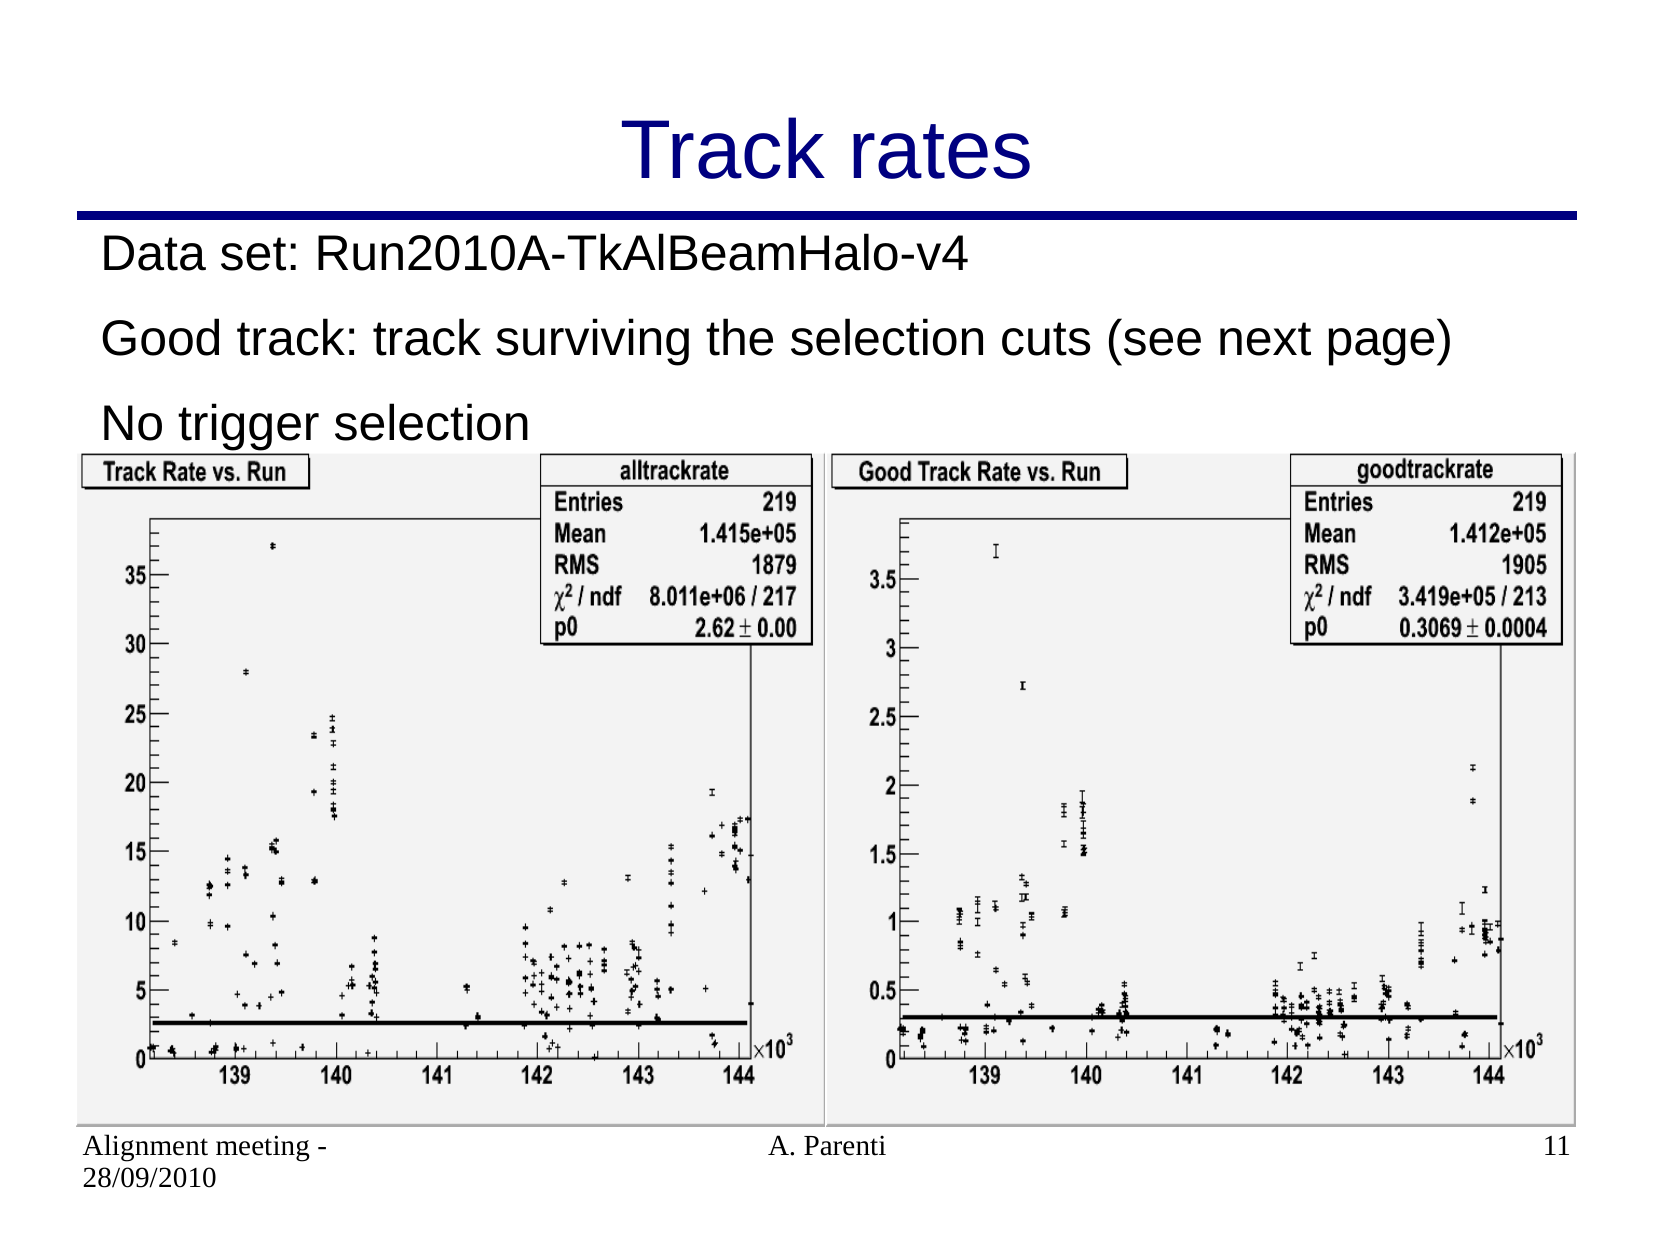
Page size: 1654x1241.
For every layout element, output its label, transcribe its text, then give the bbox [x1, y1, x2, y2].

title Track rates [82, 75, 1571, 225]
picture [75, 451, 1576, 1127]
list Data set: Run2010A-TkAlBeamHalo-v4 Good track: track surviving the selection cuts (see next page) No trigger selection [82, 225, 1571, 451]
